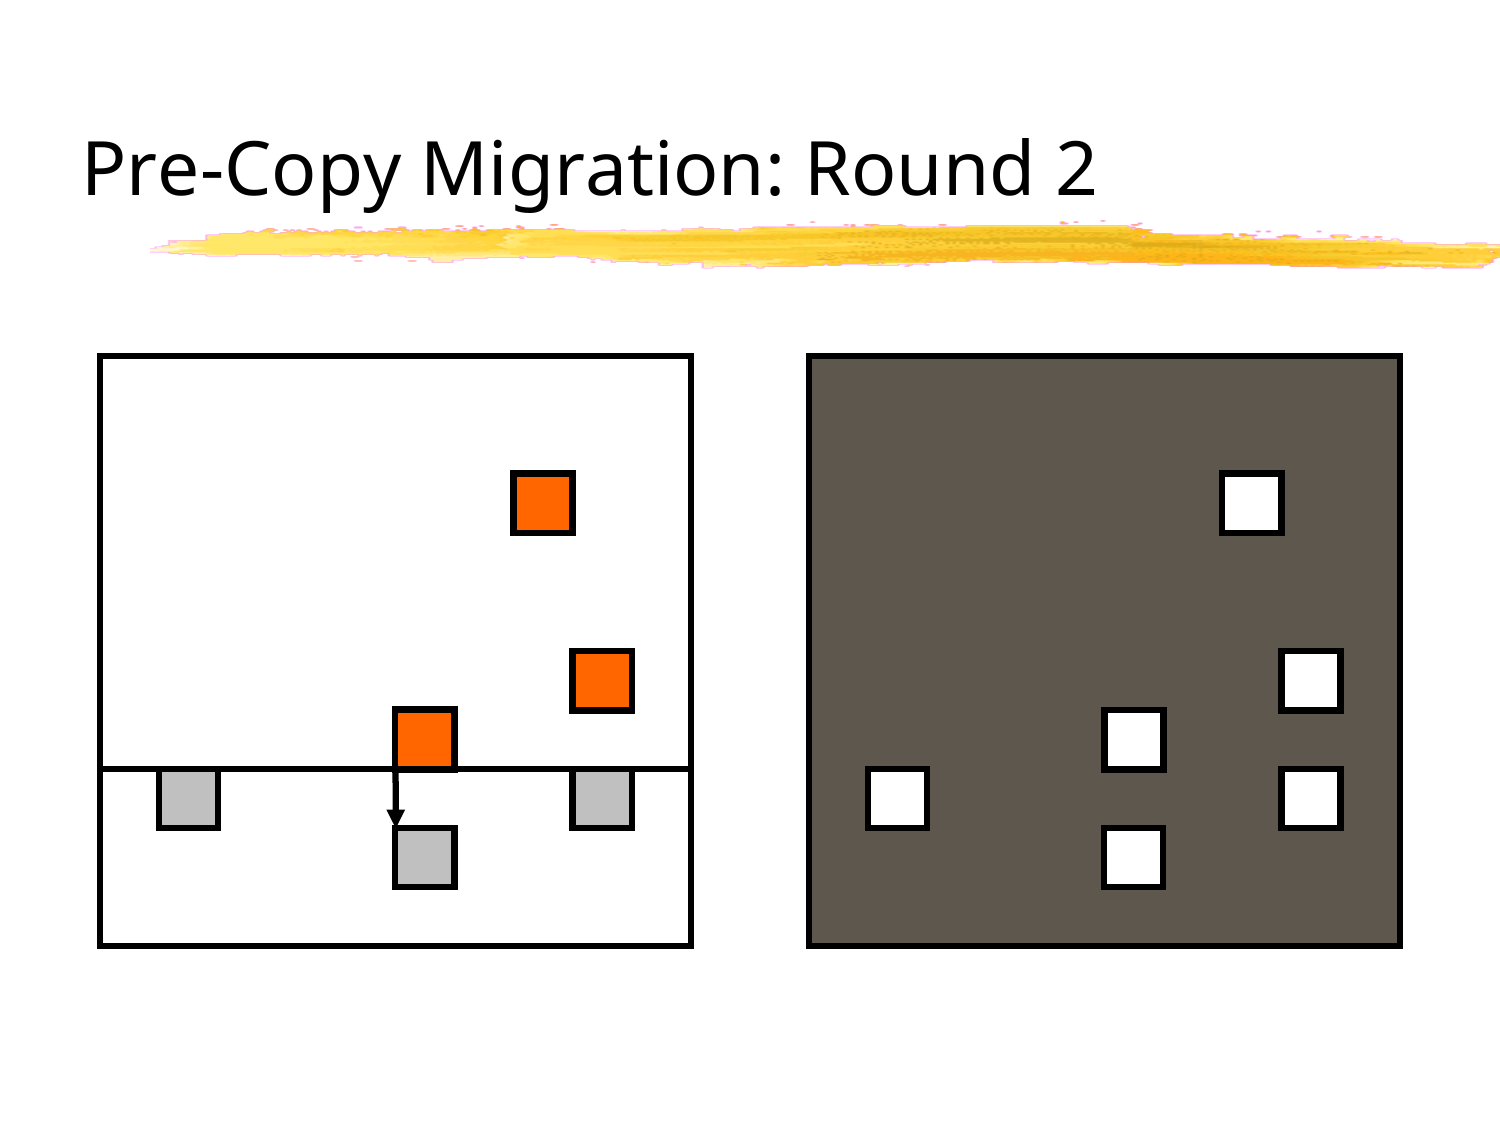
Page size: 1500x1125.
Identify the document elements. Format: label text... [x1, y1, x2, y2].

text_box [809, 355, 1400, 947]
title Pre-Copy Migration: Round 2 [66, 37, 1342, 225]
picture [150, 215, 1500, 279]
text_box [395, 827, 455, 888]
text_box [159, 772, 219, 829]
text_box [572, 651, 632, 711]
text_box [513, 473, 573, 534]
text_box [395, 709, 455, 770]
text_box [572, 772, 632, 829]
